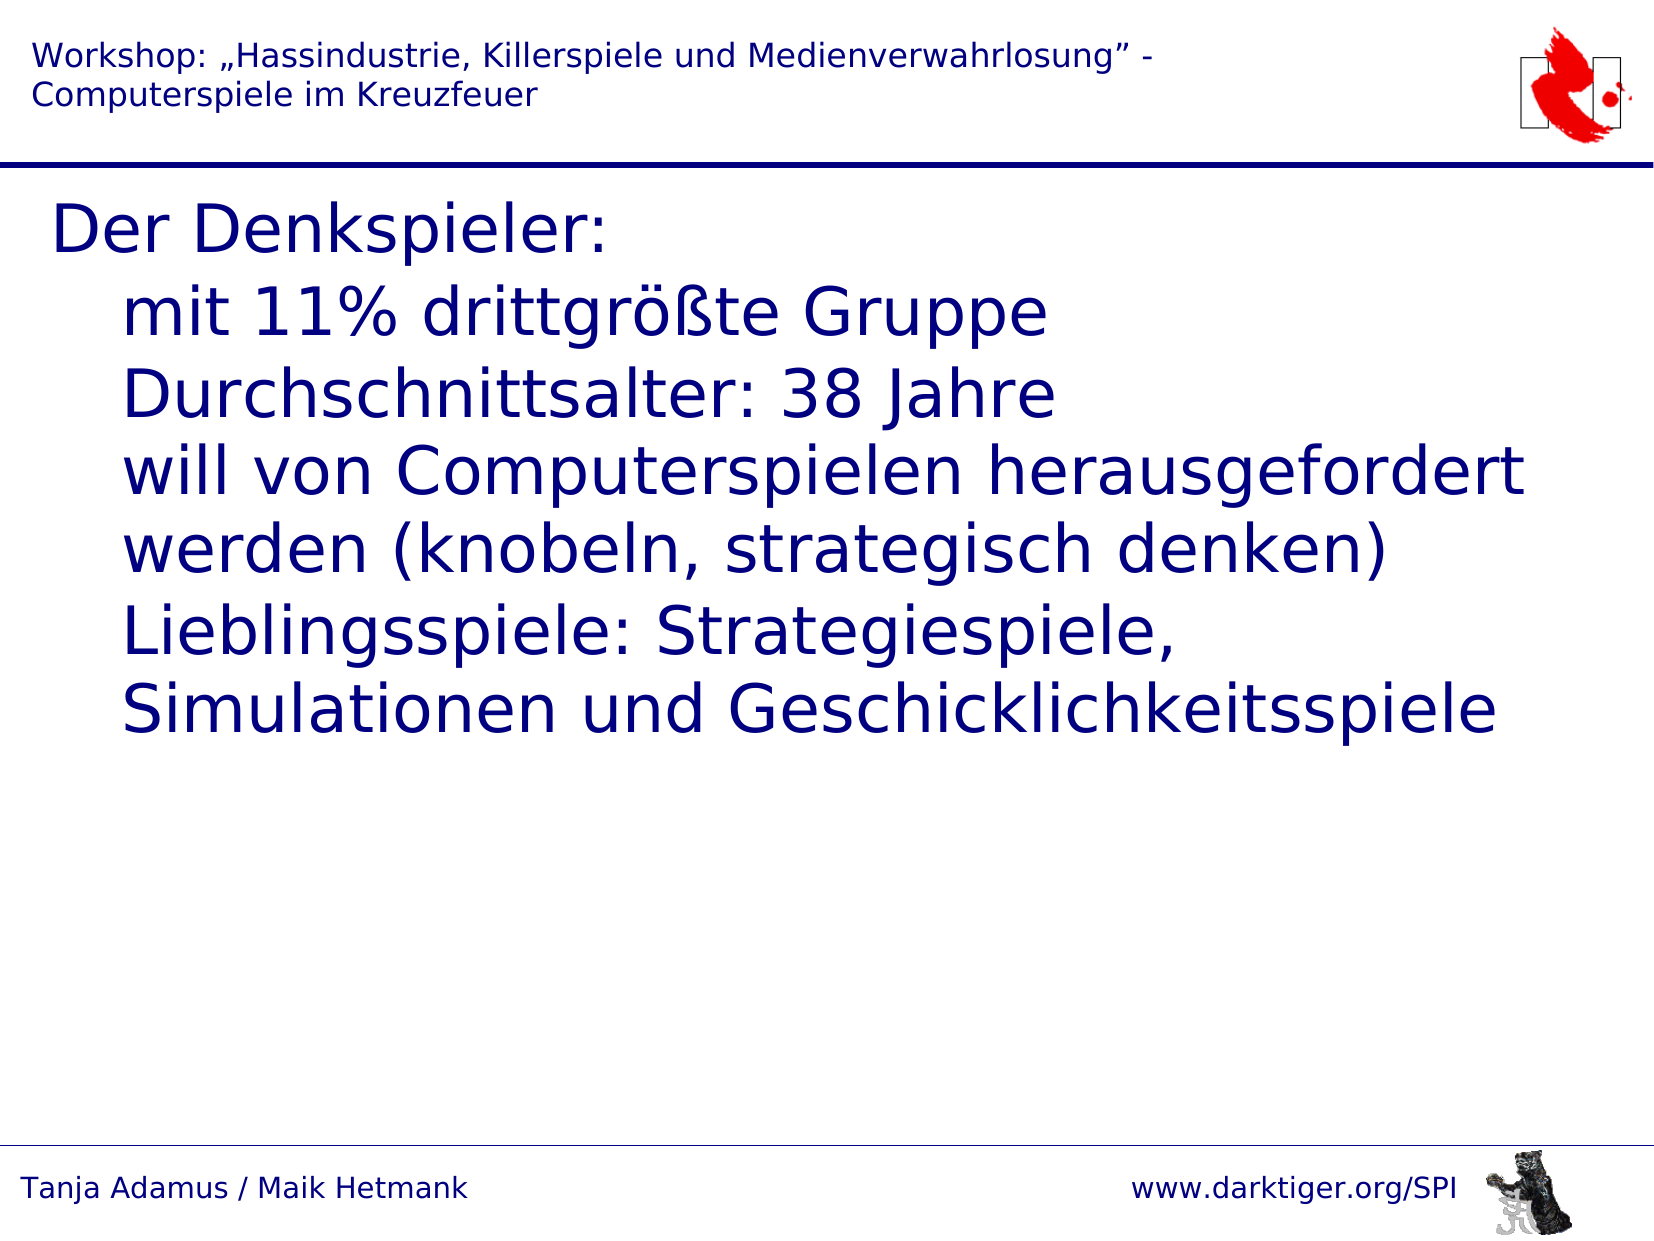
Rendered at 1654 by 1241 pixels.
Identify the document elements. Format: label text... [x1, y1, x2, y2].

text_box will von Computerspielen herausgefordert werden (knobeln, strategisch denken) [106, 425, 1565, 584]
text_box Durchschnittsalter: 38 Jahre [106, 348, 1565, 425]
text_box Workshop: „Hassindustrie, Killerspiele und Medienverwahrlosung” - Computerspiele im Kreuzfeuer [16, 29, 1418, 178]
text_box Lieblingsspiele: Strategiespiele, Simulationen und Geschicklichkeitsspiele [106, 584, 1565, 756]
picture [1486, 1150, 1572, 1235]
picture [1503, 16, 1632, 148]
text_box Der Denkspieler: [35, 183, 1512, 276]
text_box mit 11% drittgrößte Gruppe [106, 265, 1565, 348]
